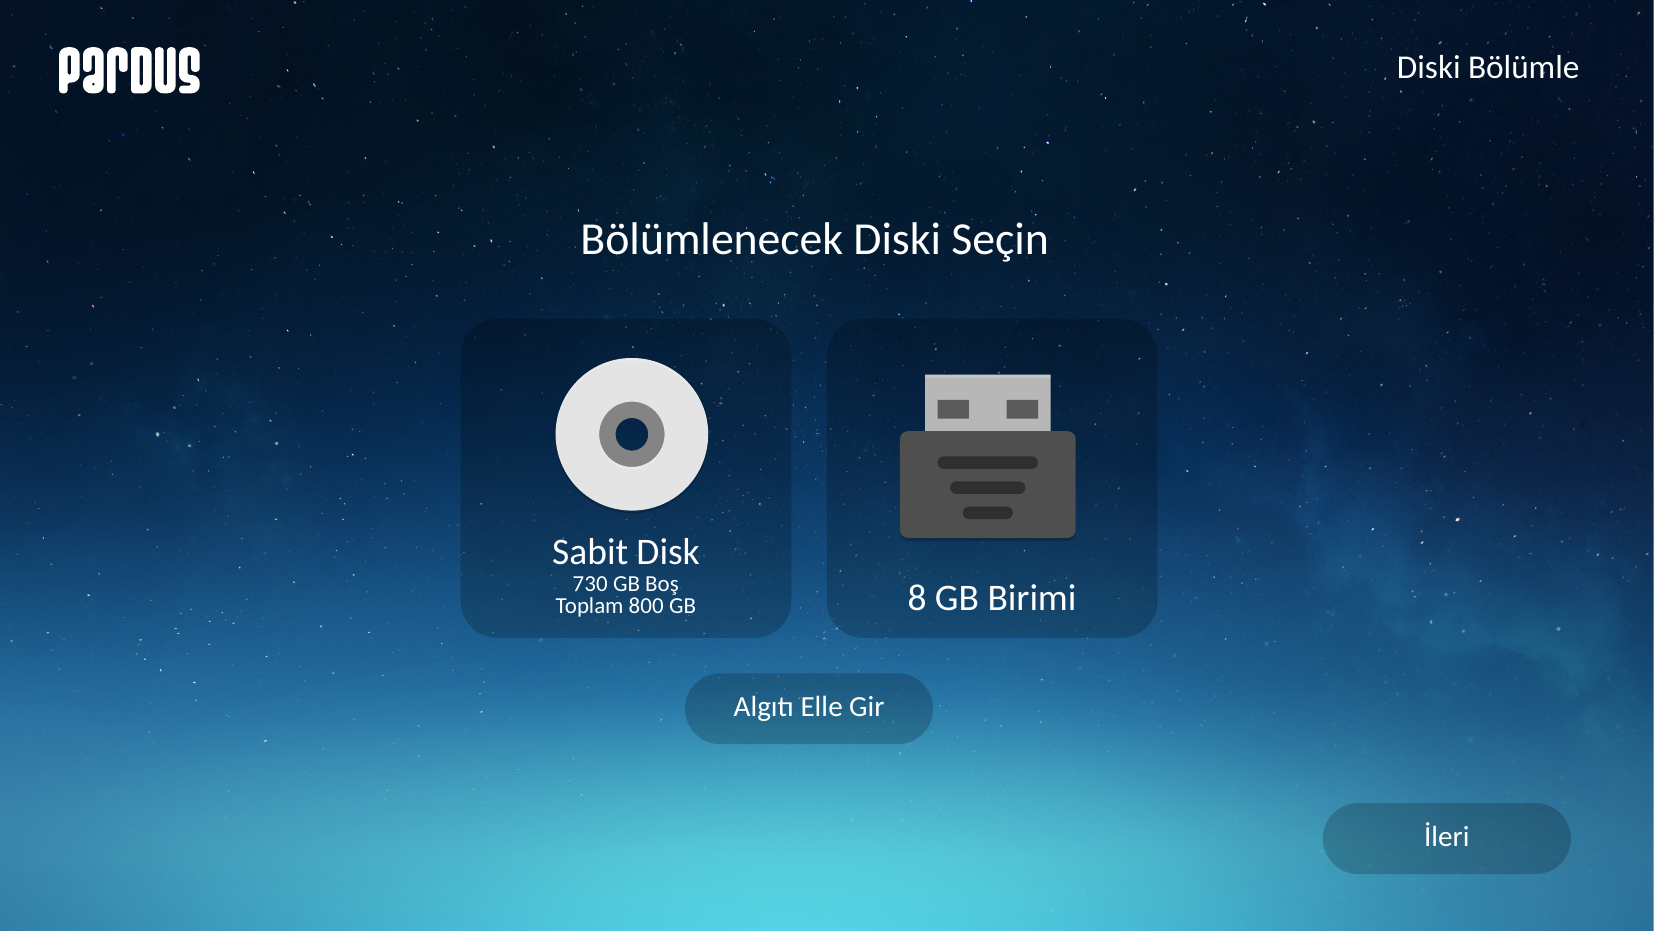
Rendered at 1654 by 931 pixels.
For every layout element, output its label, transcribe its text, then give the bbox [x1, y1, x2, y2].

text_box Diski Bölümle [1051, 46, 1595, 95]
text_box [179, 47, 200, 94]
text_box [155, 47, 176, 94]
text_box [107, 47, 128, 94]
text_box Algıtı Elle Gir [685, 673, 934, 745]
text_box [131, 47, 152, 94]
text_box İleri [1322, 803, 1571, 875]
text_box Bölümlenecek Diski Seçin [543, 212, 1087, 274]
text_box [59, 47, 80, 94]
picture [0, 0, 1654, 931]
text_box [83, 47, 104, 94]
text_box 8 GB Birimi [826, 318, 1158, 638]
text_box Sabit Disk 730 GB Boş Toplam 800 GB [460, 318, 792, 638]
